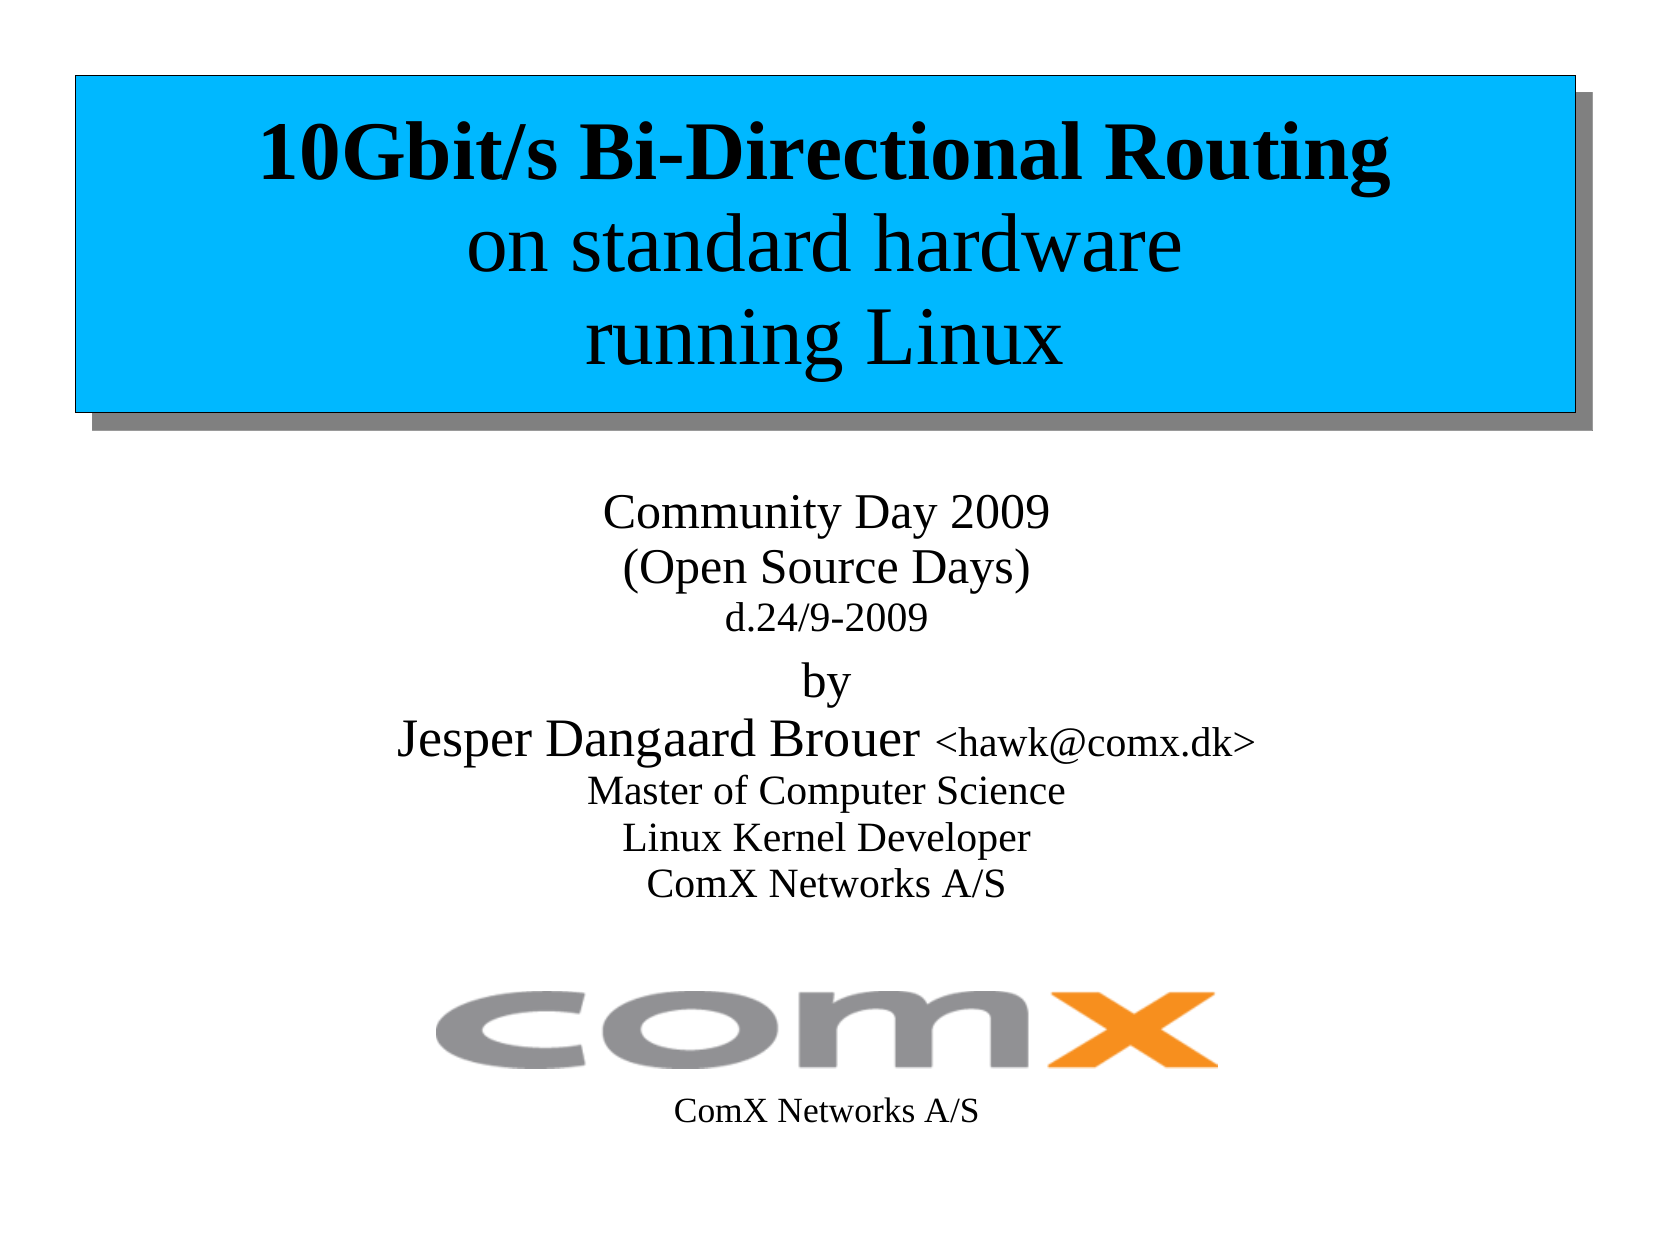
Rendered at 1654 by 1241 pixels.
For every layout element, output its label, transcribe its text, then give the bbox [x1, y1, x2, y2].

text_box by Jesper Dangaard Brouer <hawk@comx.dk> Master of Computer Science Linux Kernel Developer ComX Networks A/S [382, 637, 1272, 922]
text_box 10Gbit/s Bi-Directional Routing on standard hardware running Linux [75, 75, 1576, 413]
text_box Community Day 2009 (Open Source Days) d.24/9-2009 [466, 468, 1188, 656]
text_box ComX Networks A/S [597, 1075, 1057, 1182]
picture [436, 991, 1218, 1069]
